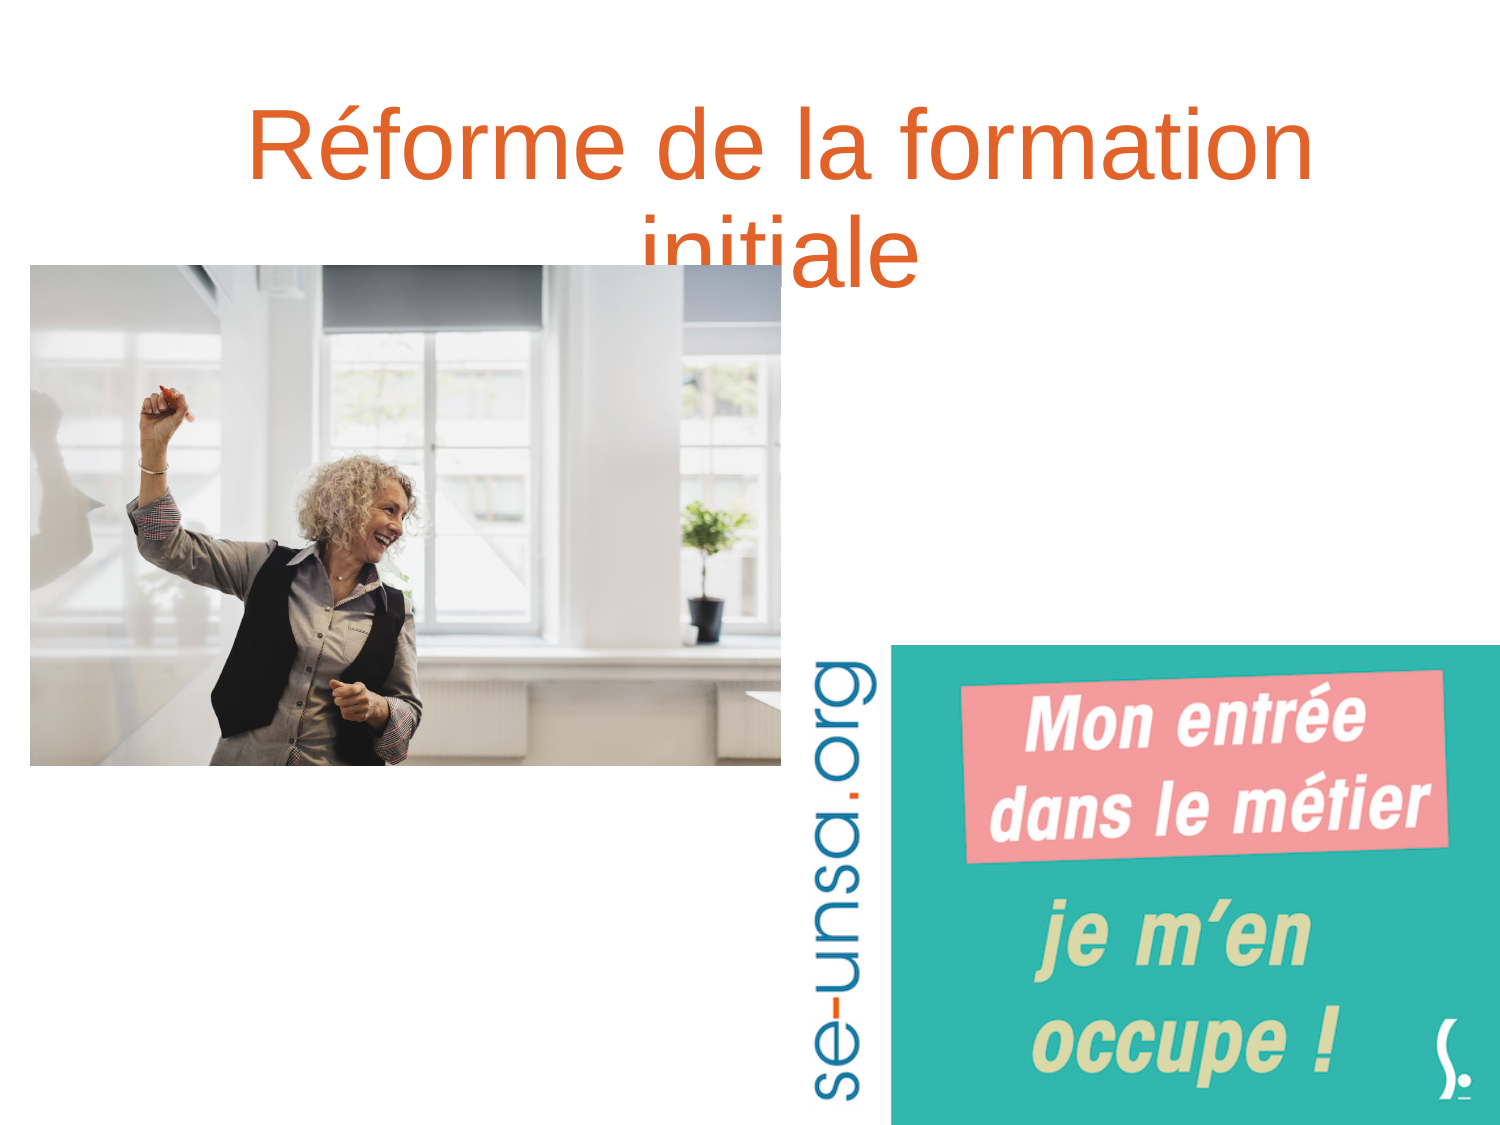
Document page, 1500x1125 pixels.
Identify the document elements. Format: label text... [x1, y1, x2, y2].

picture [30, 265, 1500, 1125]
text_box Réforme de la formation initiale [94, 85, 1468, 211]
